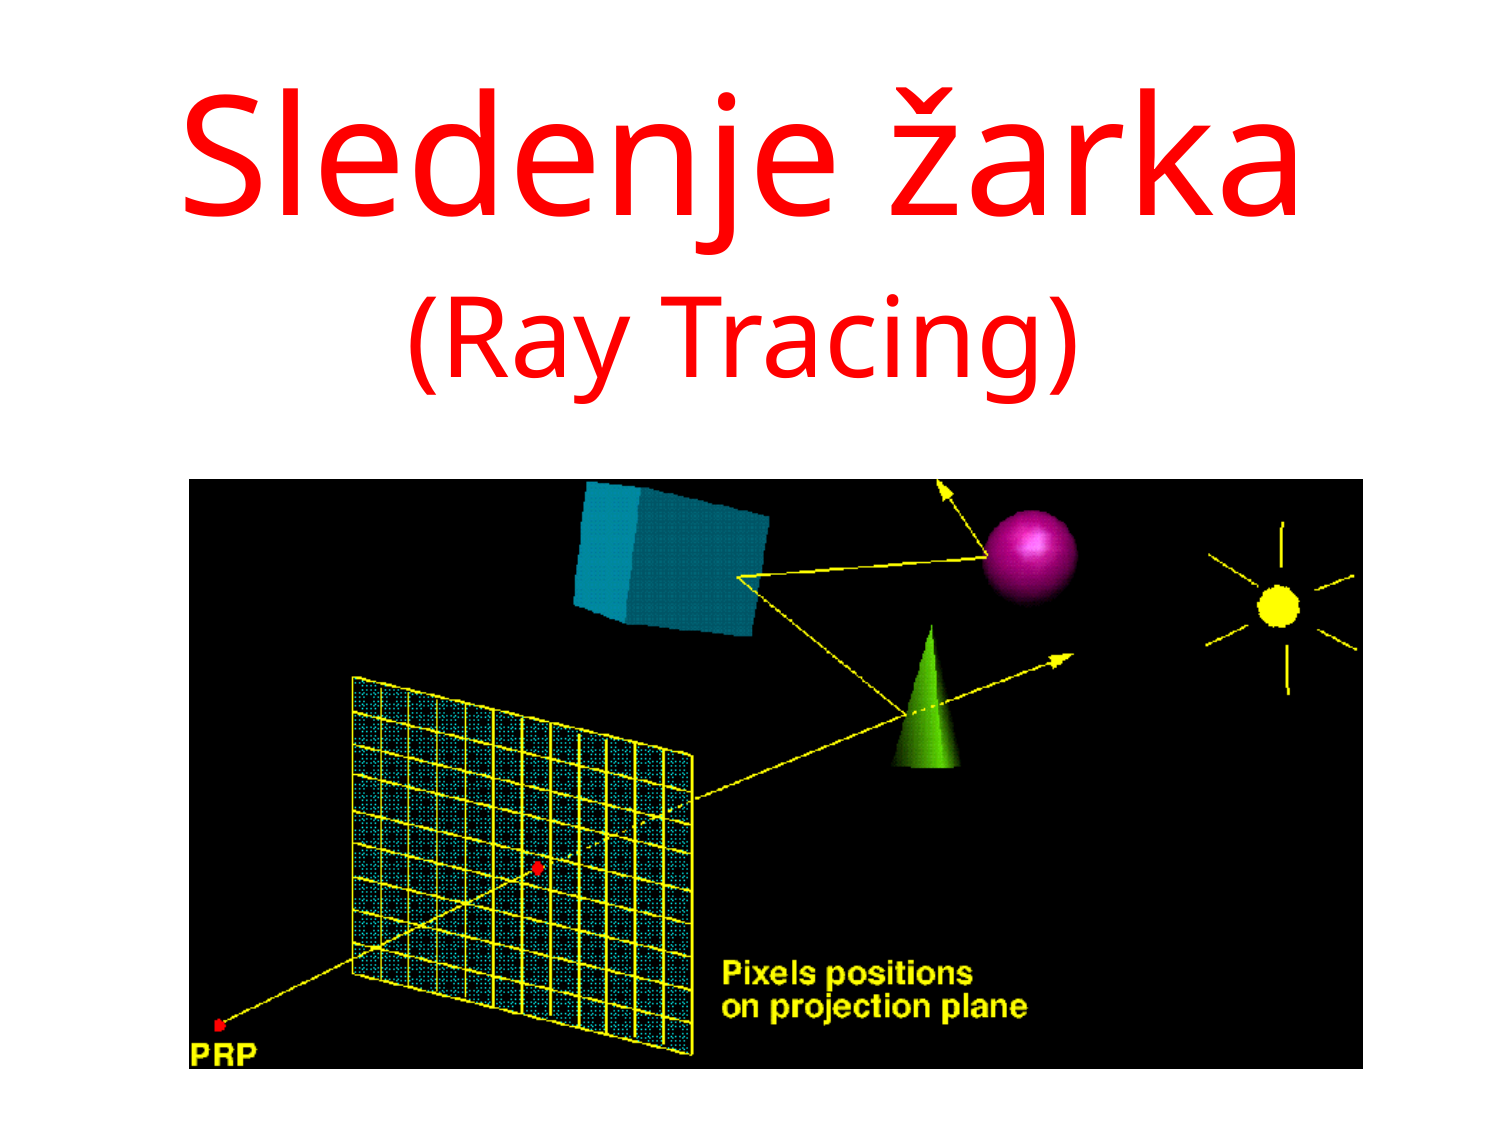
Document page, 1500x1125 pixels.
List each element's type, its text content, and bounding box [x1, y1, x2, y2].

subtitle Sledenje žarka (Ray Tracing) [111, 64, 1375, 446]
picture [189, 479, 1363, 1069]
